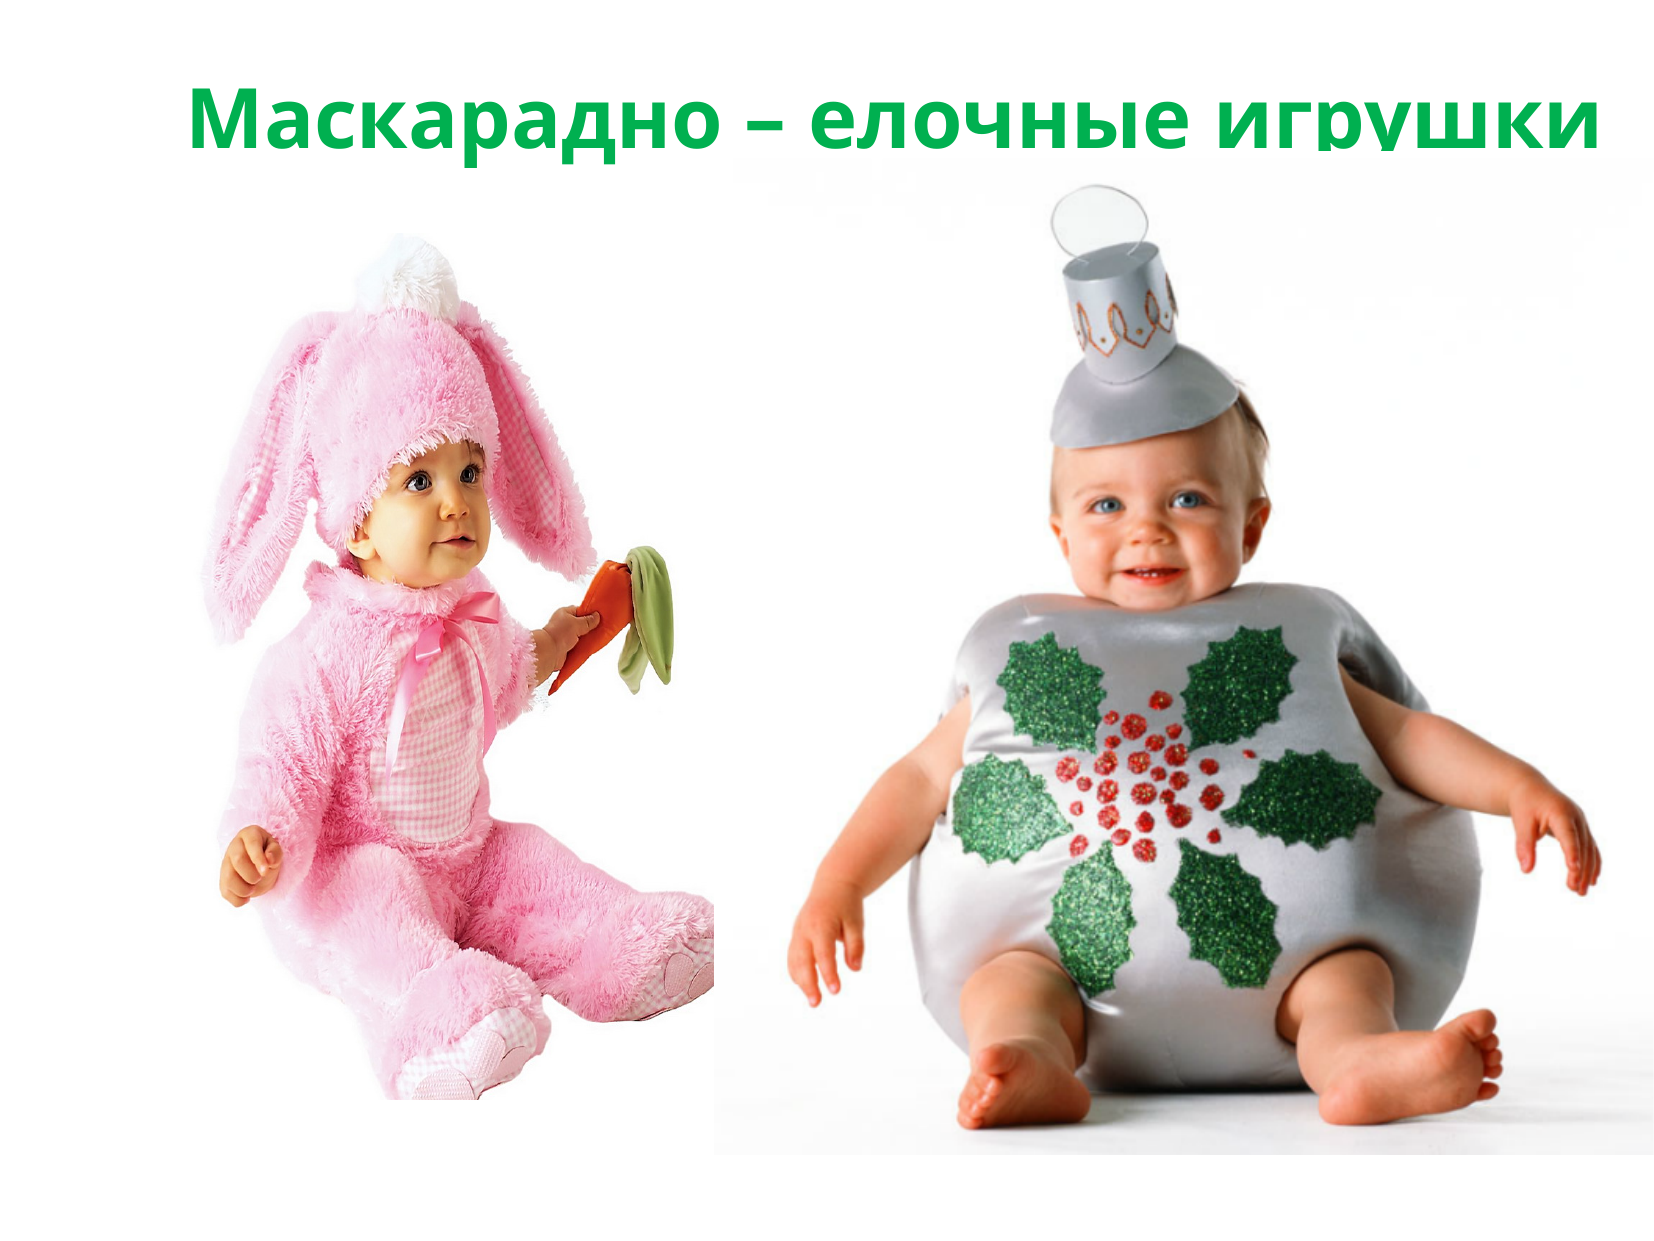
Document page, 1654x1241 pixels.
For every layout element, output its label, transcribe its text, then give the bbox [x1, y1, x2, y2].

picture [0, 151, 1654, 1155]
text_box Маскарадно – елочные игрушки [170, 57, 1541, 174]
